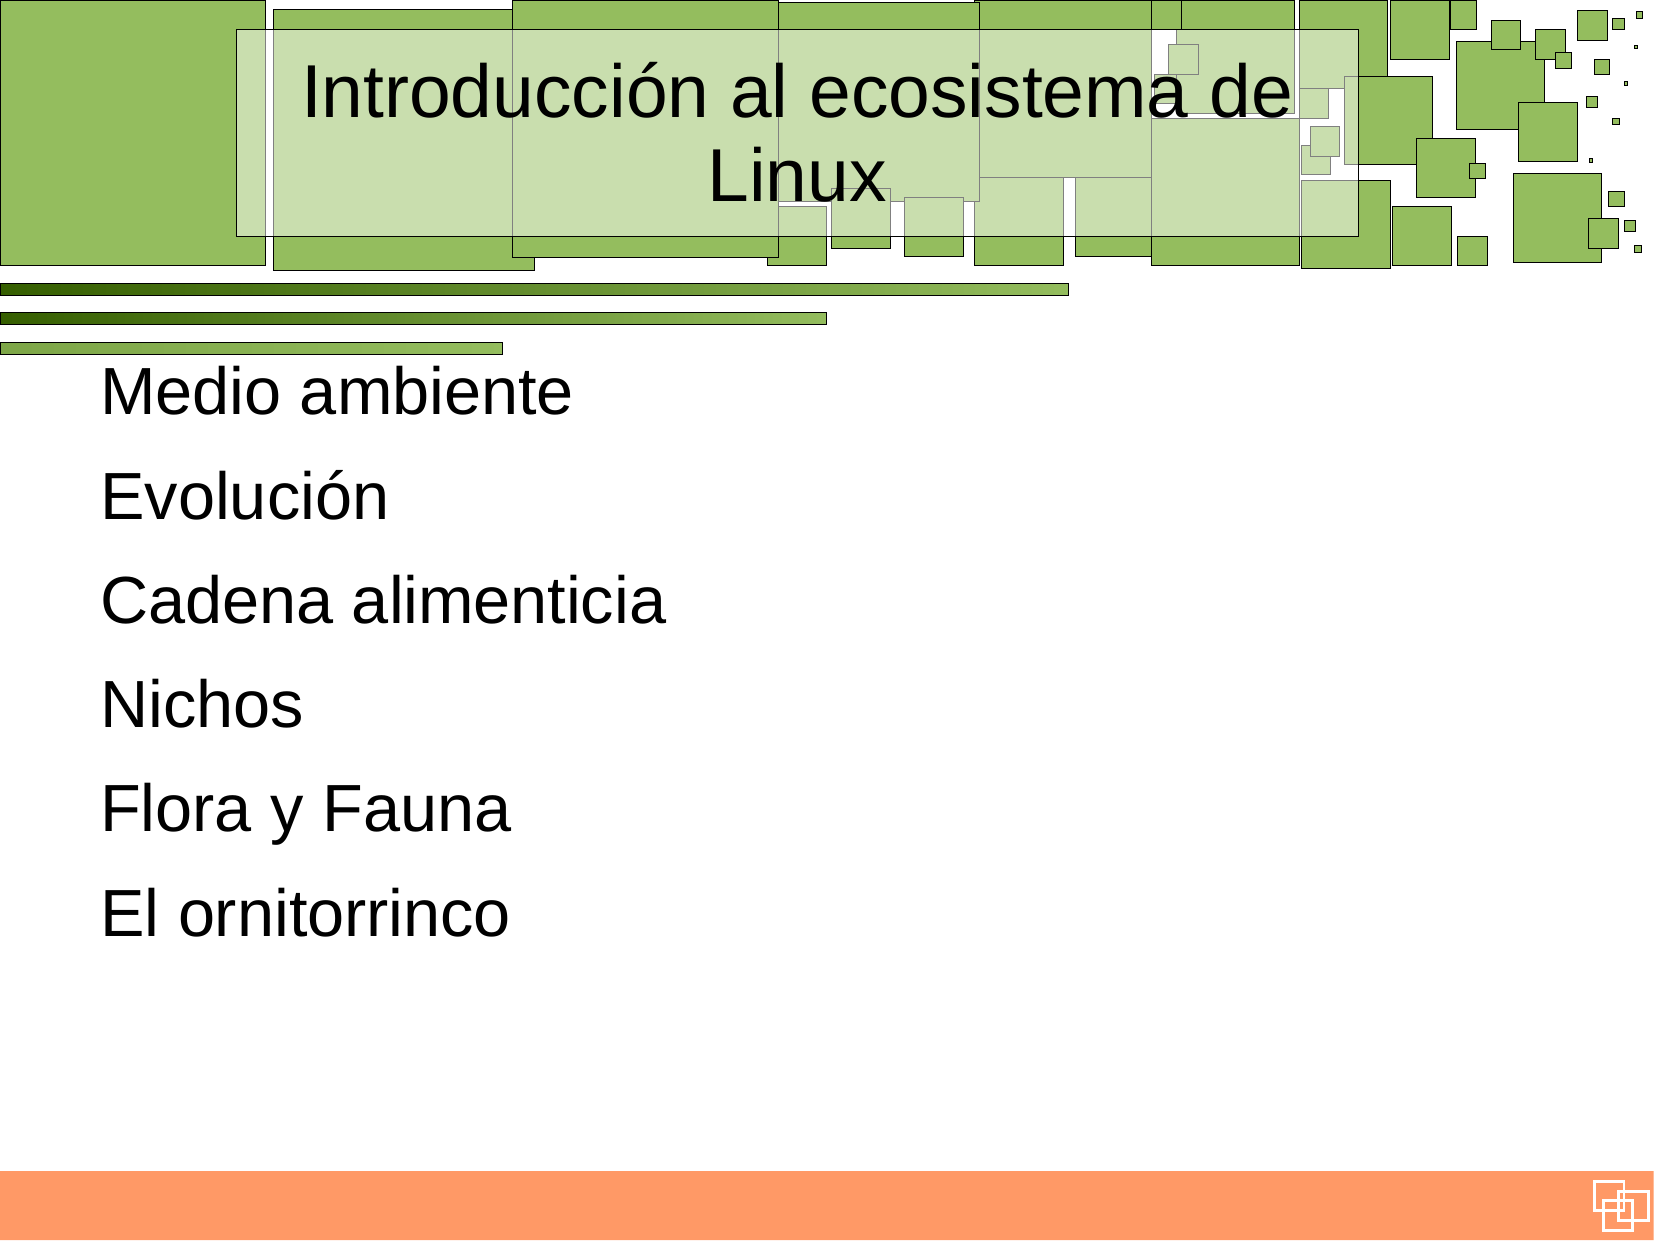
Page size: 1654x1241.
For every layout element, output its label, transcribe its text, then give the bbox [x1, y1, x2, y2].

list Medio ambiente Evolución Cadena alimenticia Nichos Flora y Fauna El ornitorrinco [82, 354, 1571, 1109]
title Introducción al ecosistema de Linux [265, 29, 1329, 237]
